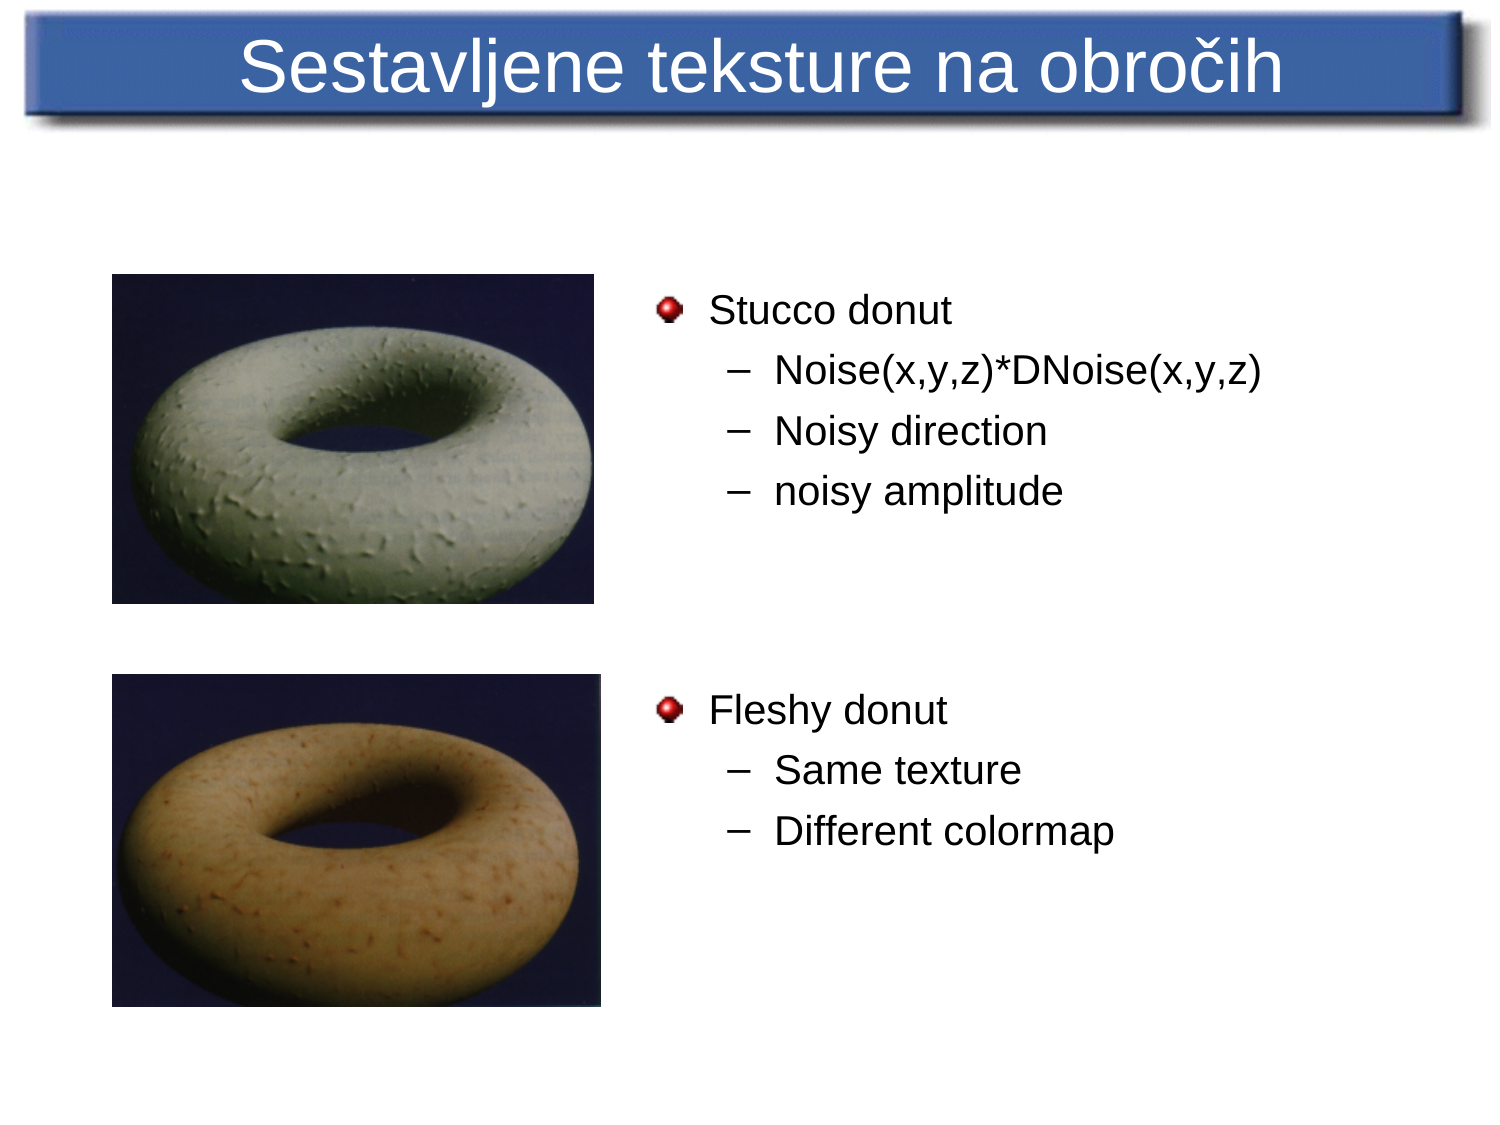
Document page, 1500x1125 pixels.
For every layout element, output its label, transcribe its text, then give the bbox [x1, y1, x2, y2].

chart [112, 675, 601, 1007]
picture [652, 292, 683, 323]
title Sestavljene teksture na obročih [24, 0, 1500, 126]
text_box Fleshy donut Same texture Different colormap [637, 674, 1388, 1000]
picture [23, 8, 1491, 135]
picture [652, 692, 683, 723]
text_box Stucco donut Noise(x,y,z)*DNoise(x,y,z) Noisy direction noisy amplitude [637, 274, 1388, 600]
chart [112, 275, 594, 604]
